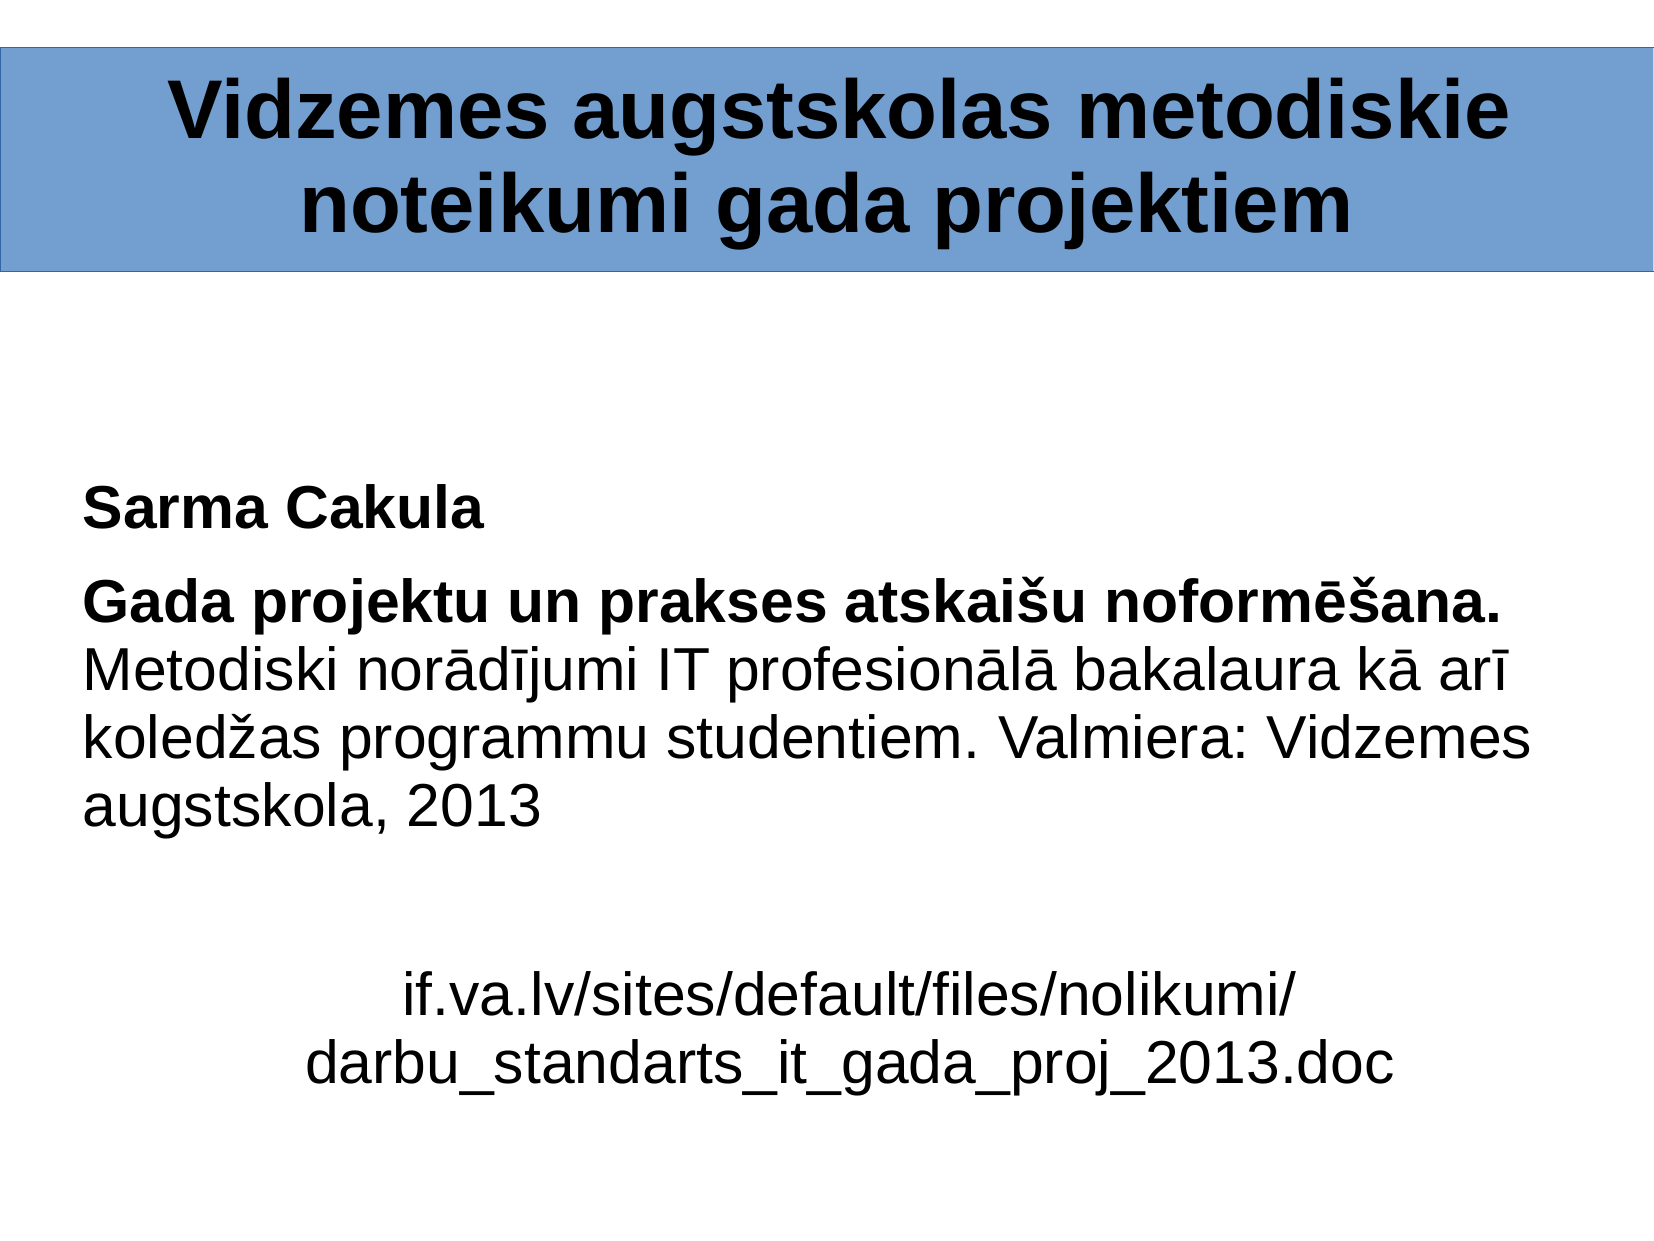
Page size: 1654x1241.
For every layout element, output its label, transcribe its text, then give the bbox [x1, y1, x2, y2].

title Vidzemes augstskolas metodiskie noteikumi gada projektiem [82, 49, 1571, 257]
list Sarma Cakula Gada projektu un prakses atskaišu noformēšana. Metodiski norādījumi IT profesionālā bakalaura kā arī koledžas programmu studentiem. Valmiera: Vidzemes augstskola, 2013 if.va.lv/sites/default/files/nolikumi/darbu_standarts_it_gada_proj_2013.doc [82, 378, 1619, 1099]
text_box [0, 47, 1654, 272]
